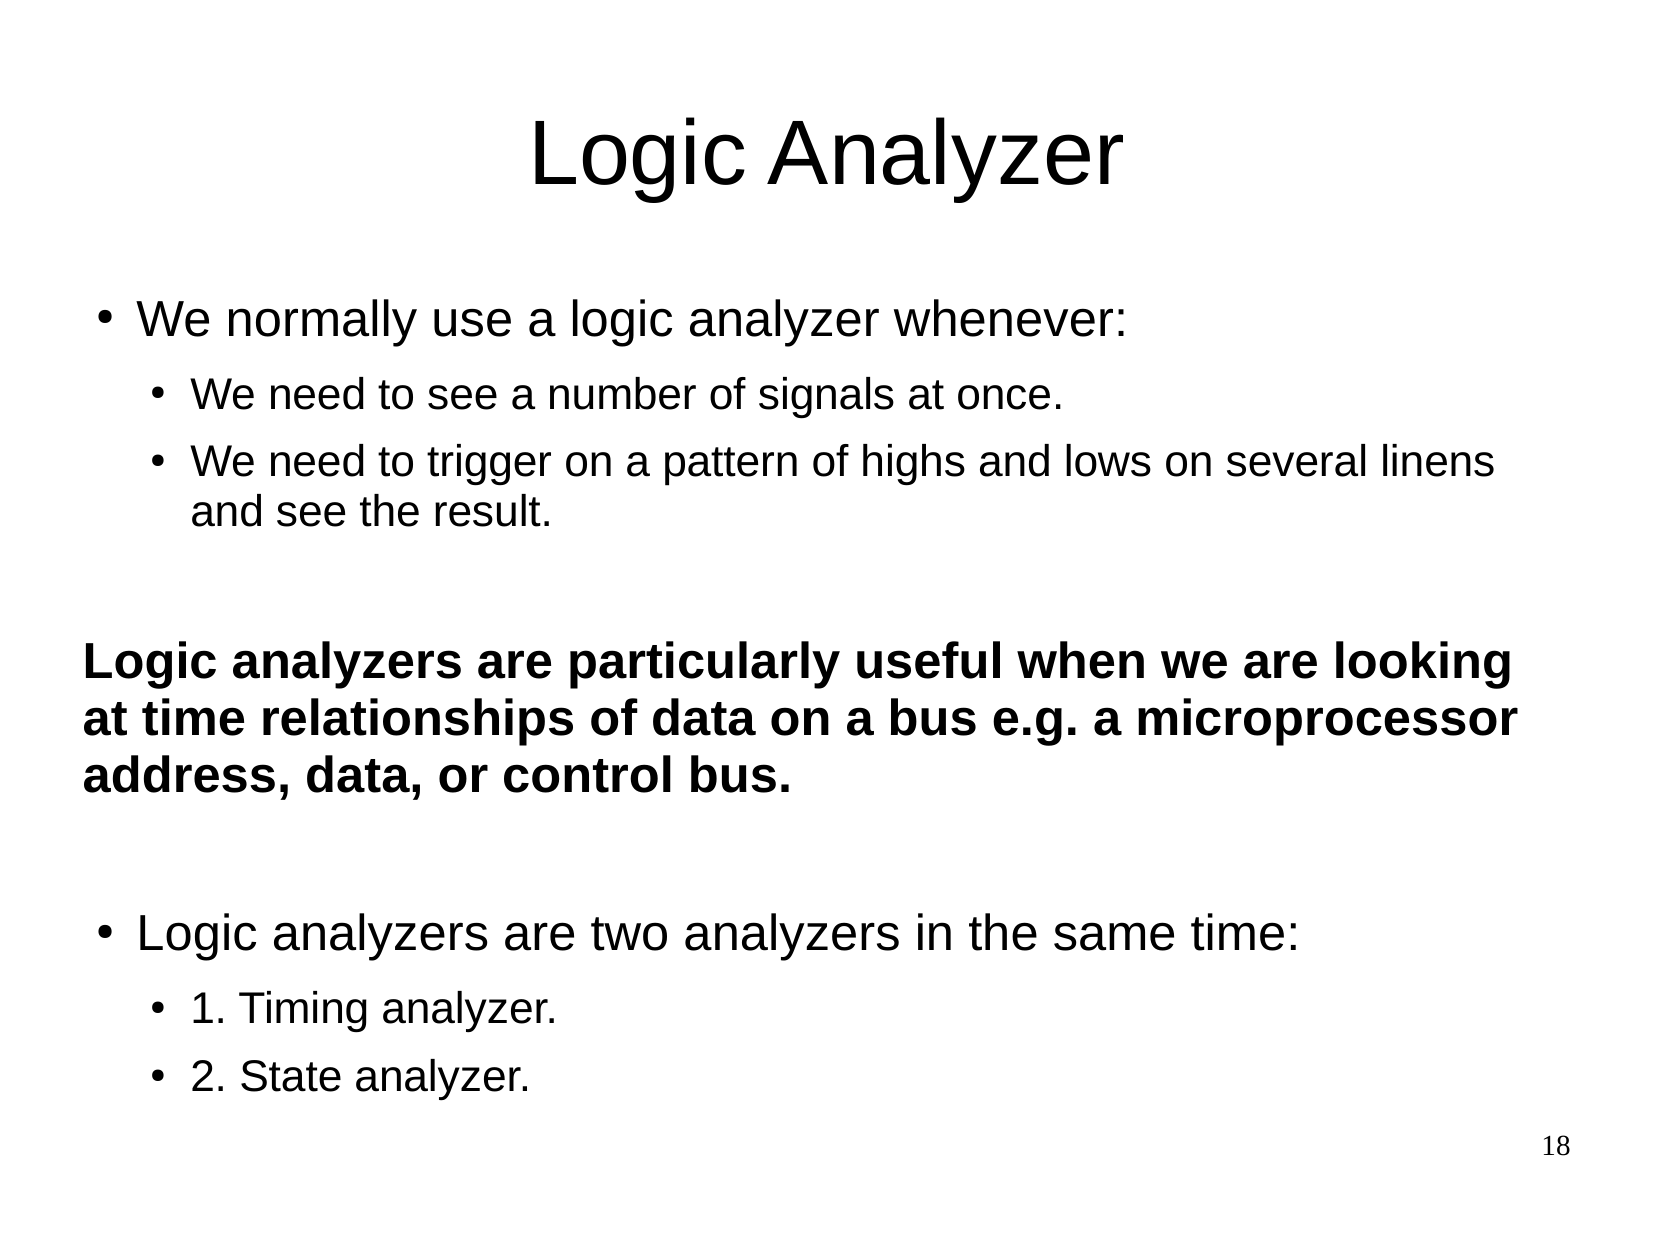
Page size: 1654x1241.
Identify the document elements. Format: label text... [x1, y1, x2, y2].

list We normally use a logic analyzer whenever: We need to see a number of signals at once. We need to trigger on a pattern of highs and lows on several linens and see the result. Logic analyzers are particularly useful when we are looking at time relationships of data on a bus e.g. a microprocessor address, data, or control bus. Logic analyzers are two analyzers in the same time: 1. Timing analyzer. 2. State analyzer. [82, 290, 1571, 1109]
title Logic Analyzer [82, 49, 1571, 257]
